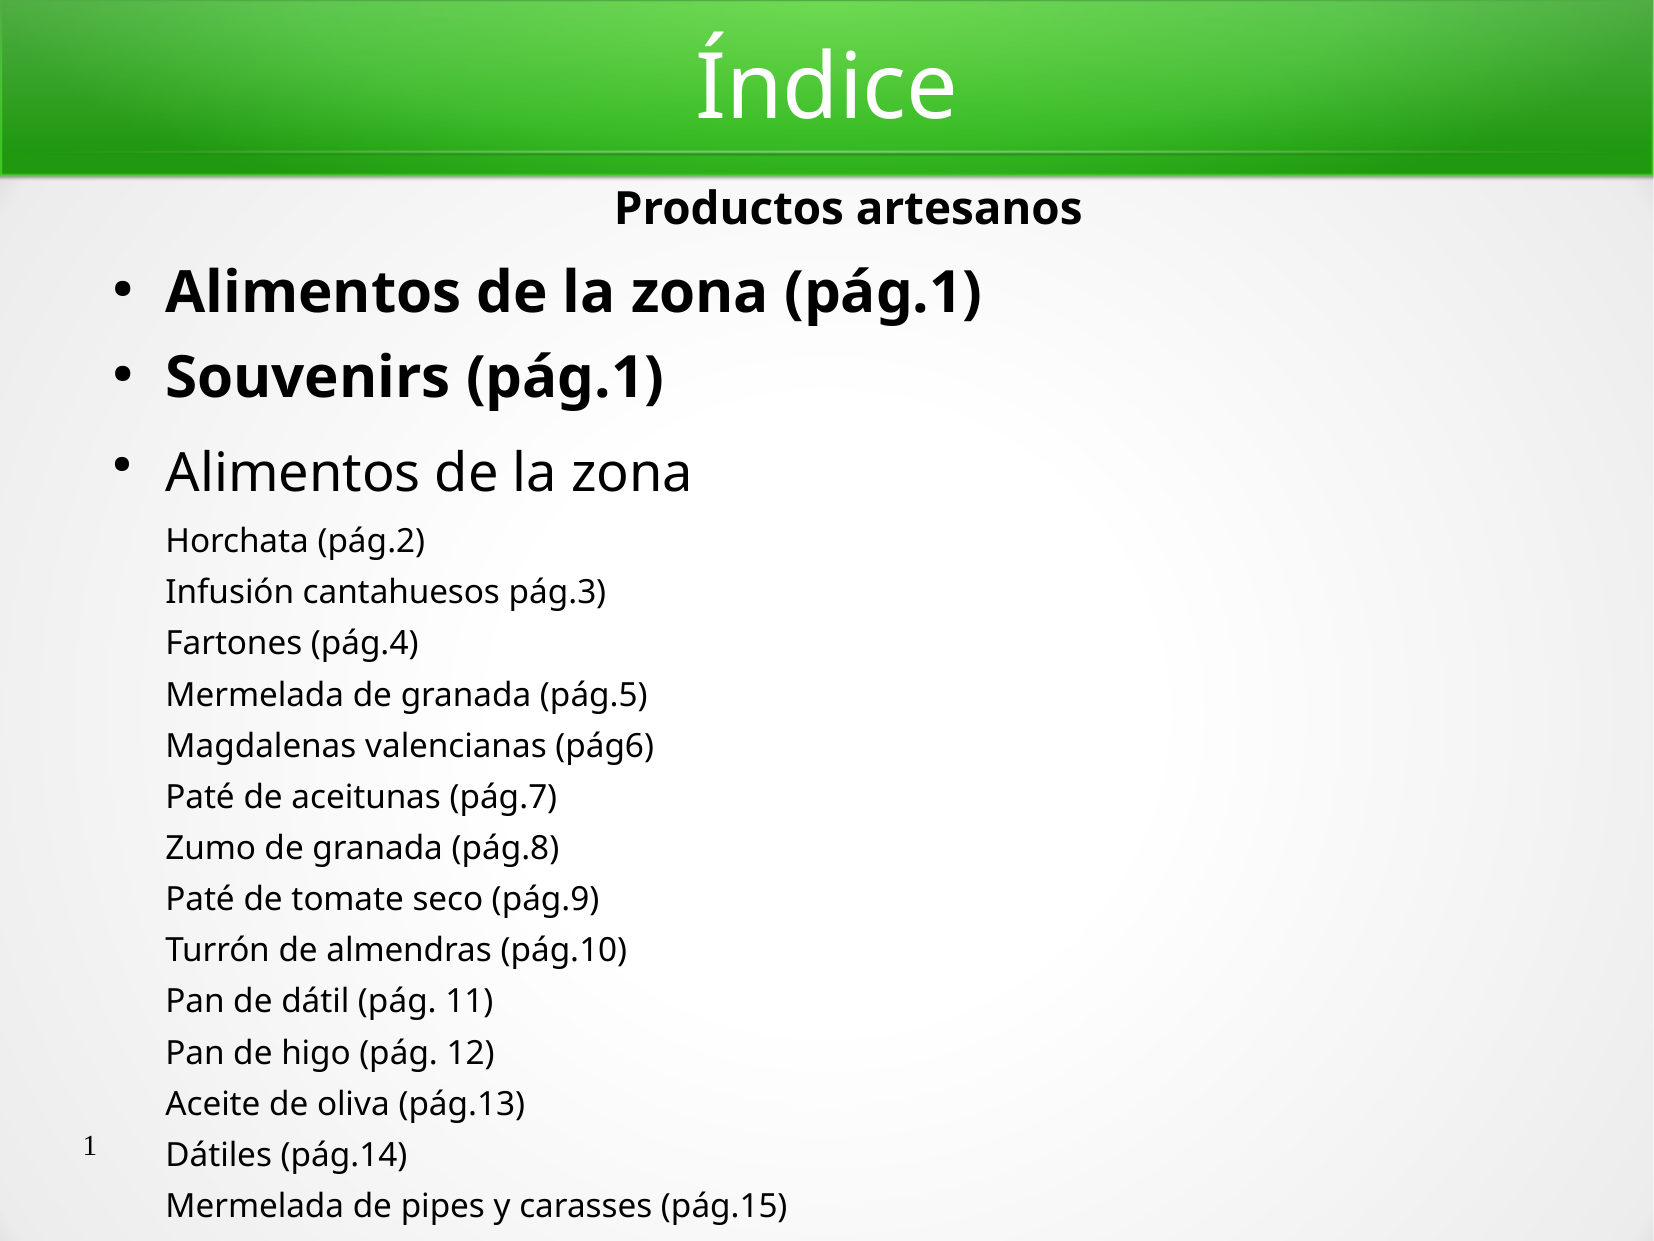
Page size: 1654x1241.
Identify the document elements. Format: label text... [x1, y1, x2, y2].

title Índice [82, 11, 1571, 154]
list Productos artesanos Alimentos de la zona (pág.1) Souvenirs (pág.1) Alimentos de la zona Horchata (pág.2) Infusión cantahuesos pág.3) Fartones (pág.4) Mermelada de granada (pág.5) Magdalenas valencianas (pág6) Paté de aceitunas (pág.7) Zumo de granada (pág.8) Paté de tomate seco (pág.9) Turrón de almendras (pág.10) Pan de dátil (pág. 11) Pan de higo (pág. 12) Aceite de oliva (pág.13) Dátiles (pág.14) Mermelada de pipes y carasses (pág.15) [94, 153, 1583, 873]
picture [0, 0, 1654, 1241]
